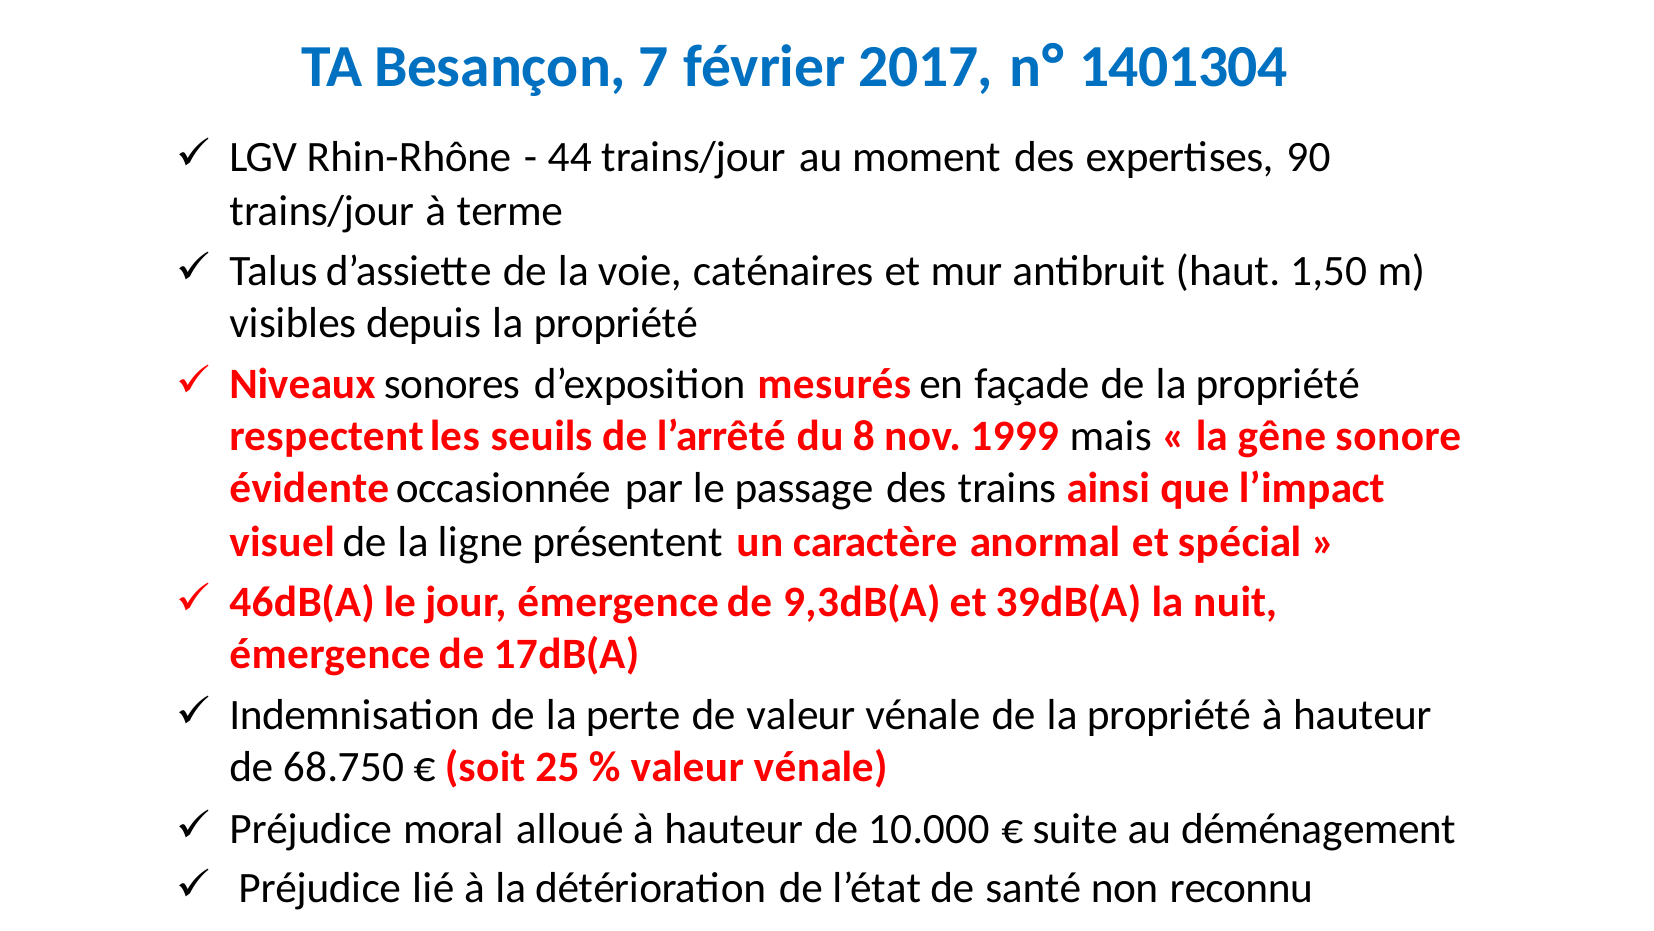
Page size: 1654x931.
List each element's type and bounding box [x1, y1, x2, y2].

picture [151, 0, 1501, 921]
